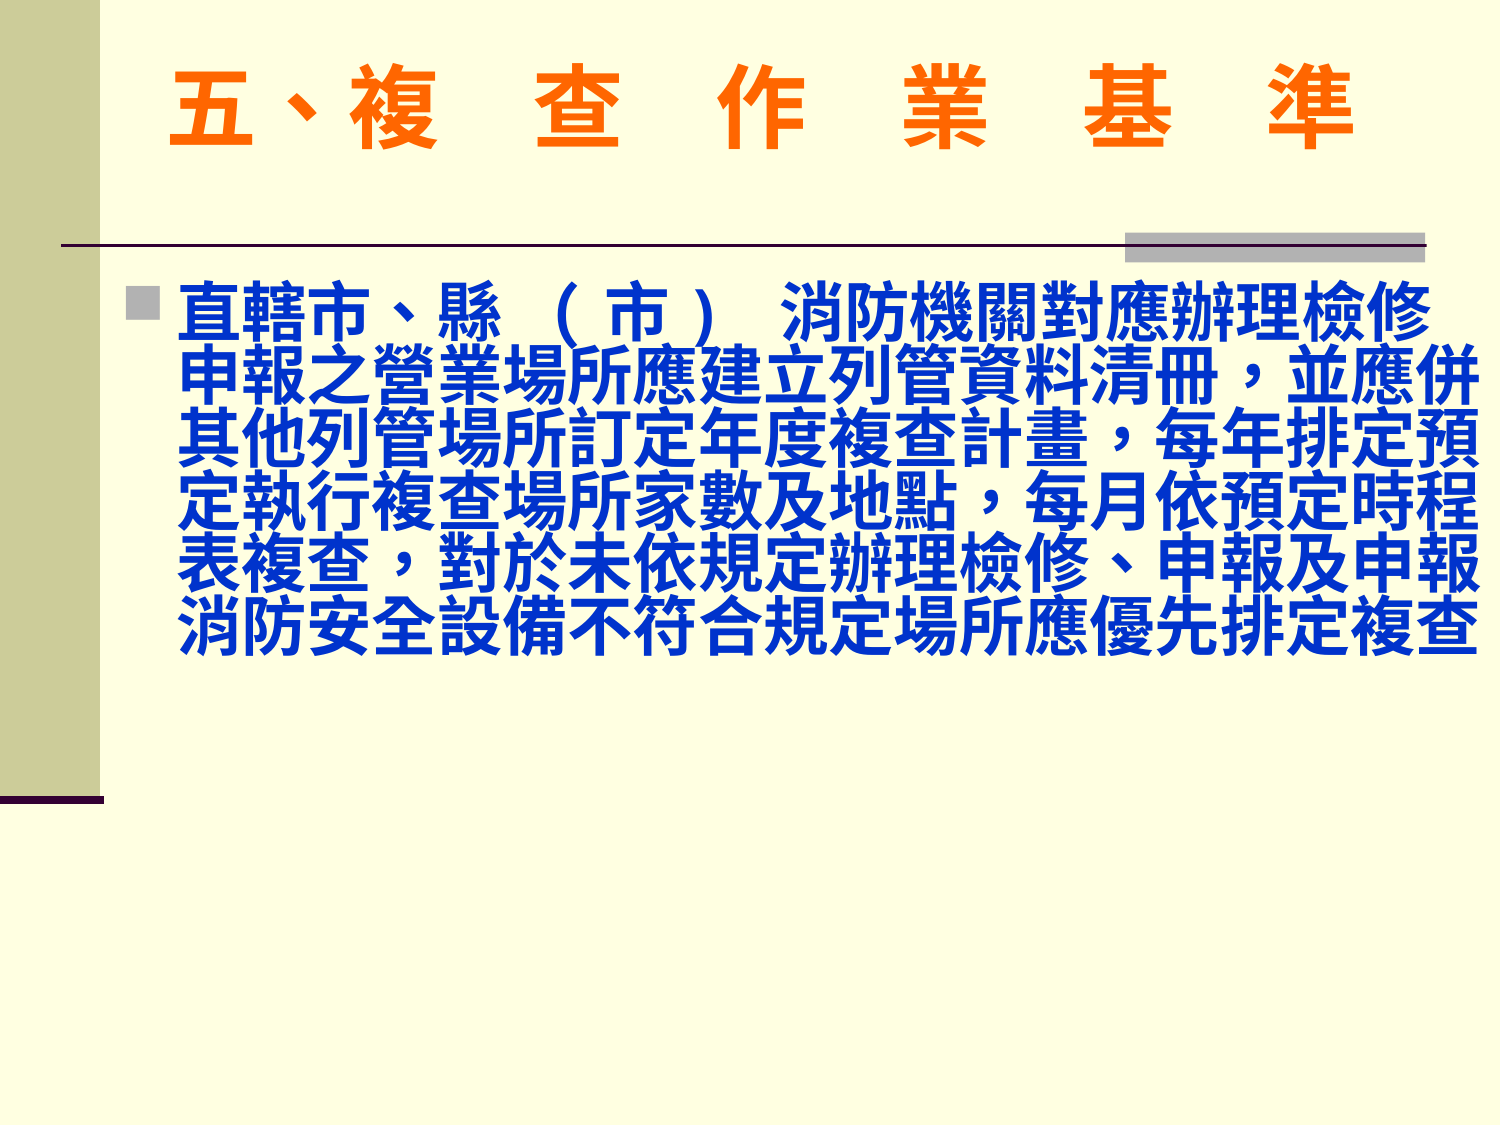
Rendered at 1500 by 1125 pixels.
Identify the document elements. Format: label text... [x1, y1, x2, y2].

text_box 直轄市、縣 (市) 消防機關對應辦理檢修申報之營業場所應建立列管資料清冊，並應併其他列管場所訂定年度複查計畫，每年排定預定執行複查場所家數及地點，每月依預定時程表複查，對於未依規定辦理檢修、申報及申報消防安全設備不符合規定場所應優先排定複查。 [106, 243, 1500, 811]
list 五、複 查 作 業 基 準 [147, 42, 1377, 224]
